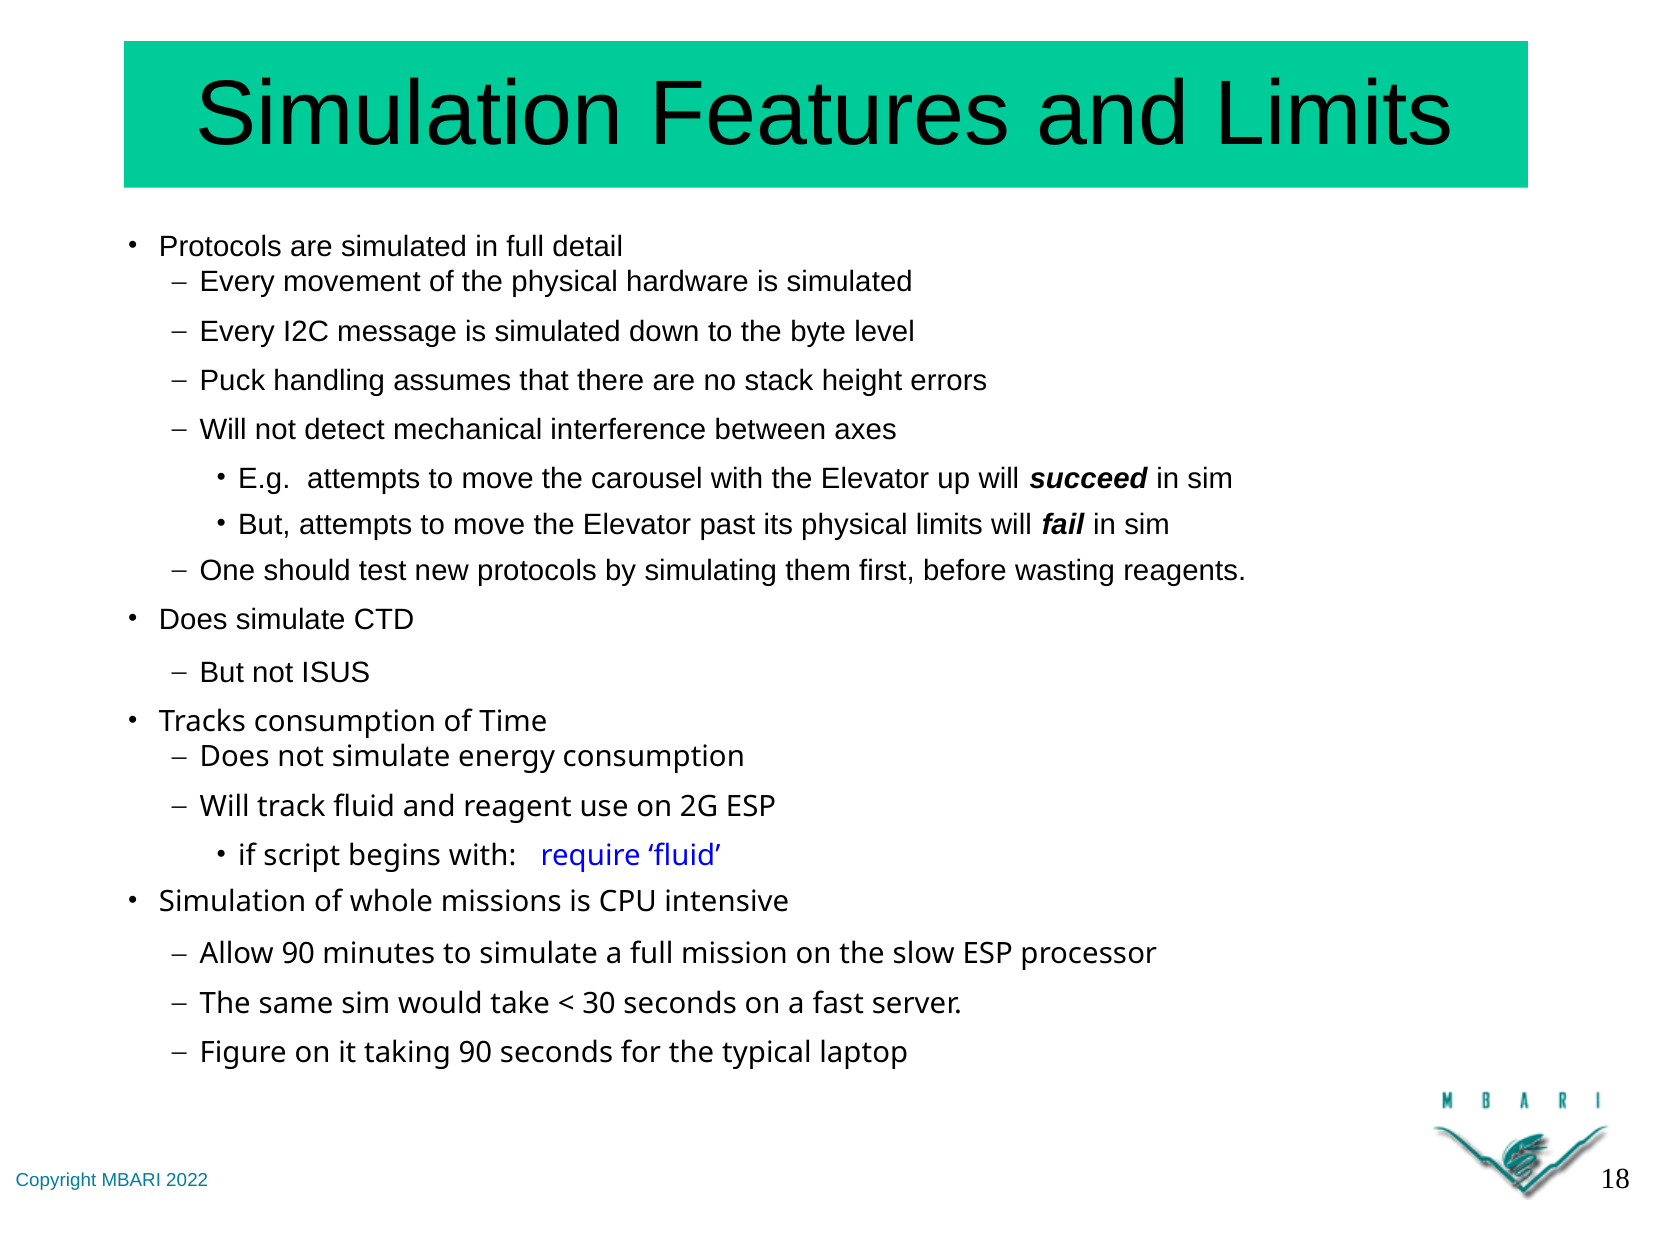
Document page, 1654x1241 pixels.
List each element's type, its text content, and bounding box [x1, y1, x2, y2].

title Simulation Features and Limits [123, 41, 1528, 188]
list Protocols are simulated in full detail Every movement of the physical hardware is simulated Every I2C message is simulated down to the byte level Puck handling assumes that there are no stack height errors Will not detect mechanical interference between axes E.g. attempts to move the carousel with the Elevator up will succeed in sim But, attempts to move the Elevator past its physical limits will fail in sim One should test new protocols by simulating them first, before wasting reagents. Does simulate CTD But not ISUS Tracks consumption of Time Does not simulate energy consumption Will track fluid and reagent use on 2G ESP if script begins with: require ‘fluid’ Simulation of whole missions is CPU intensive Allow 90 minutes to simulate a full mission on the slow ESP processor The same sim would take < 30 seconds on a fast server. Figure on it taking 90 seconds for the typical laptop [112, 219, 1388, 1088]
picture [1426, 1091, 1613, 1200]
